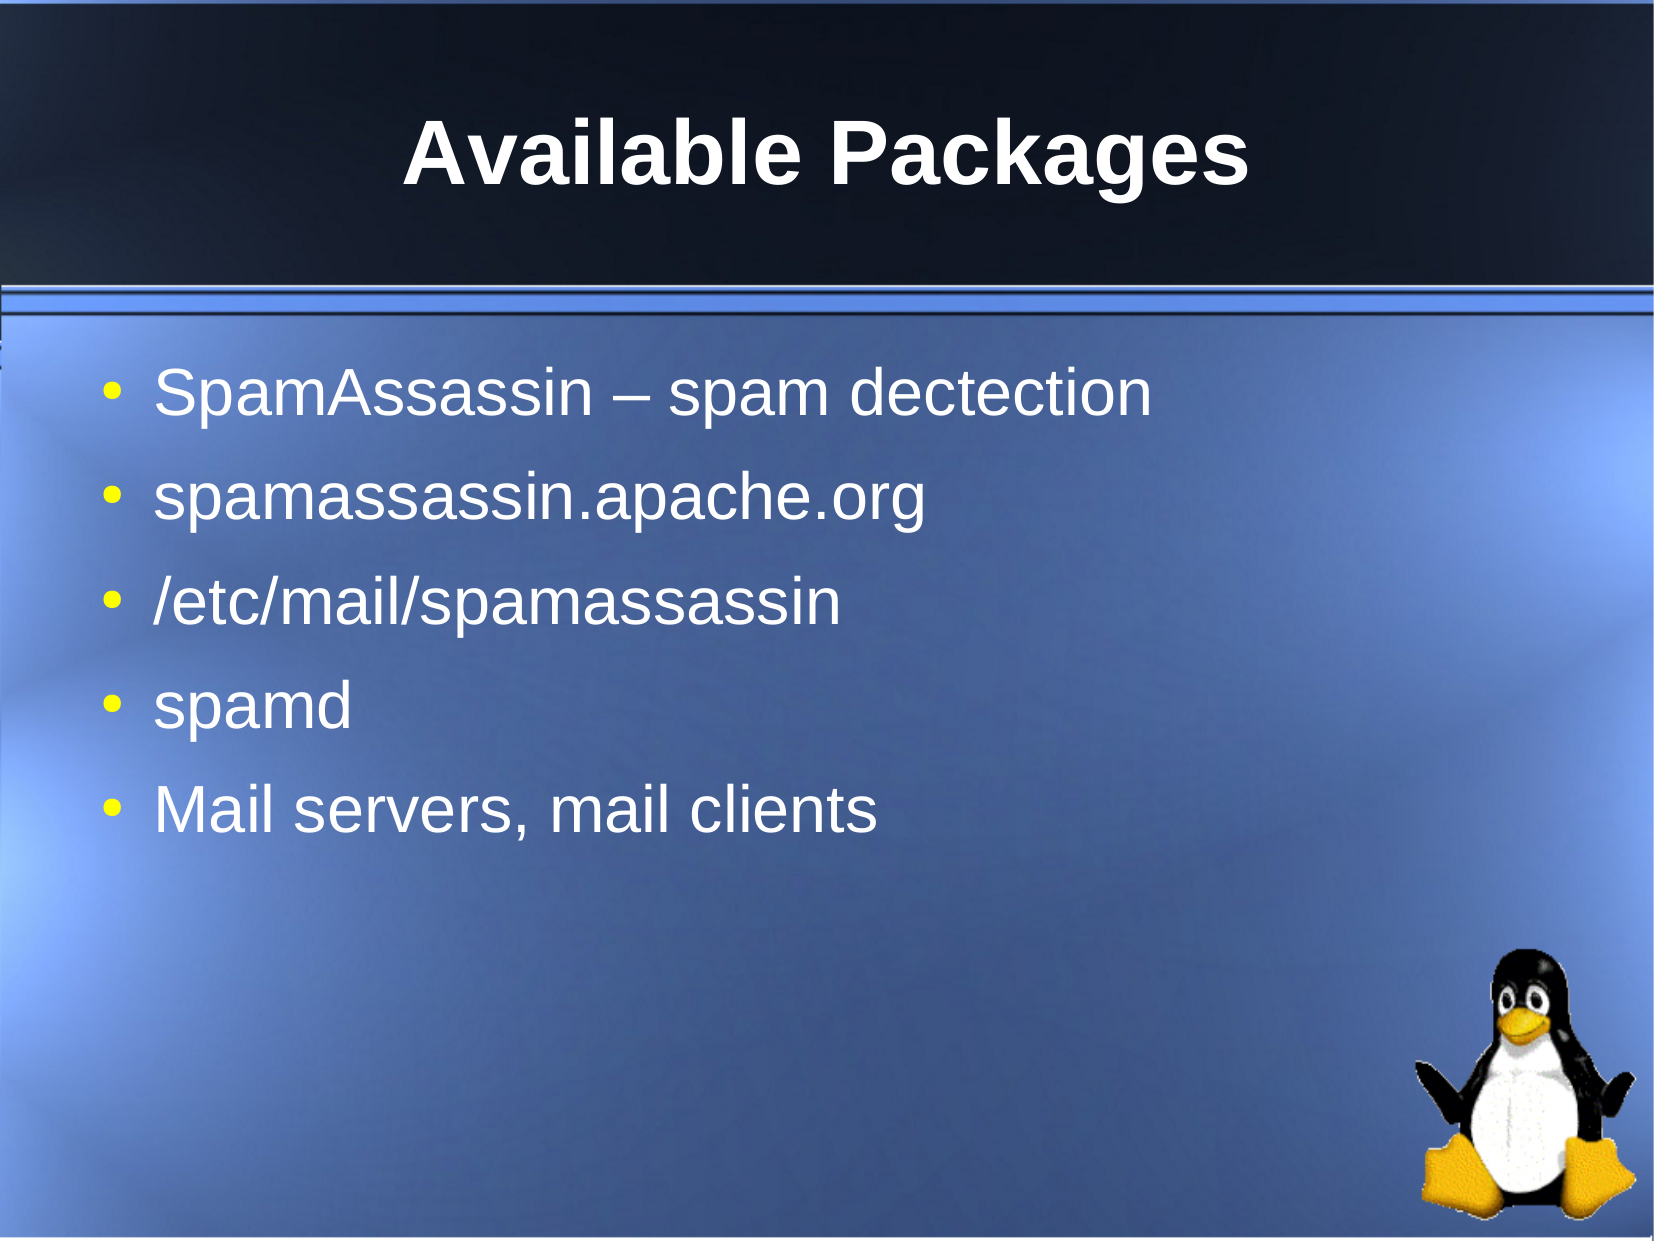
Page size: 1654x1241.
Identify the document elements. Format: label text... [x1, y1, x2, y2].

list SpamAssassin – spam dectection spamassassin.apache.org /etc/mail/spamassassin spamd Mail servers, mail clients [82, 355, 1571, 1043]
title Available Packages [82, 56, 1571, 250]
picture [0, 0, 1654, 1241]
